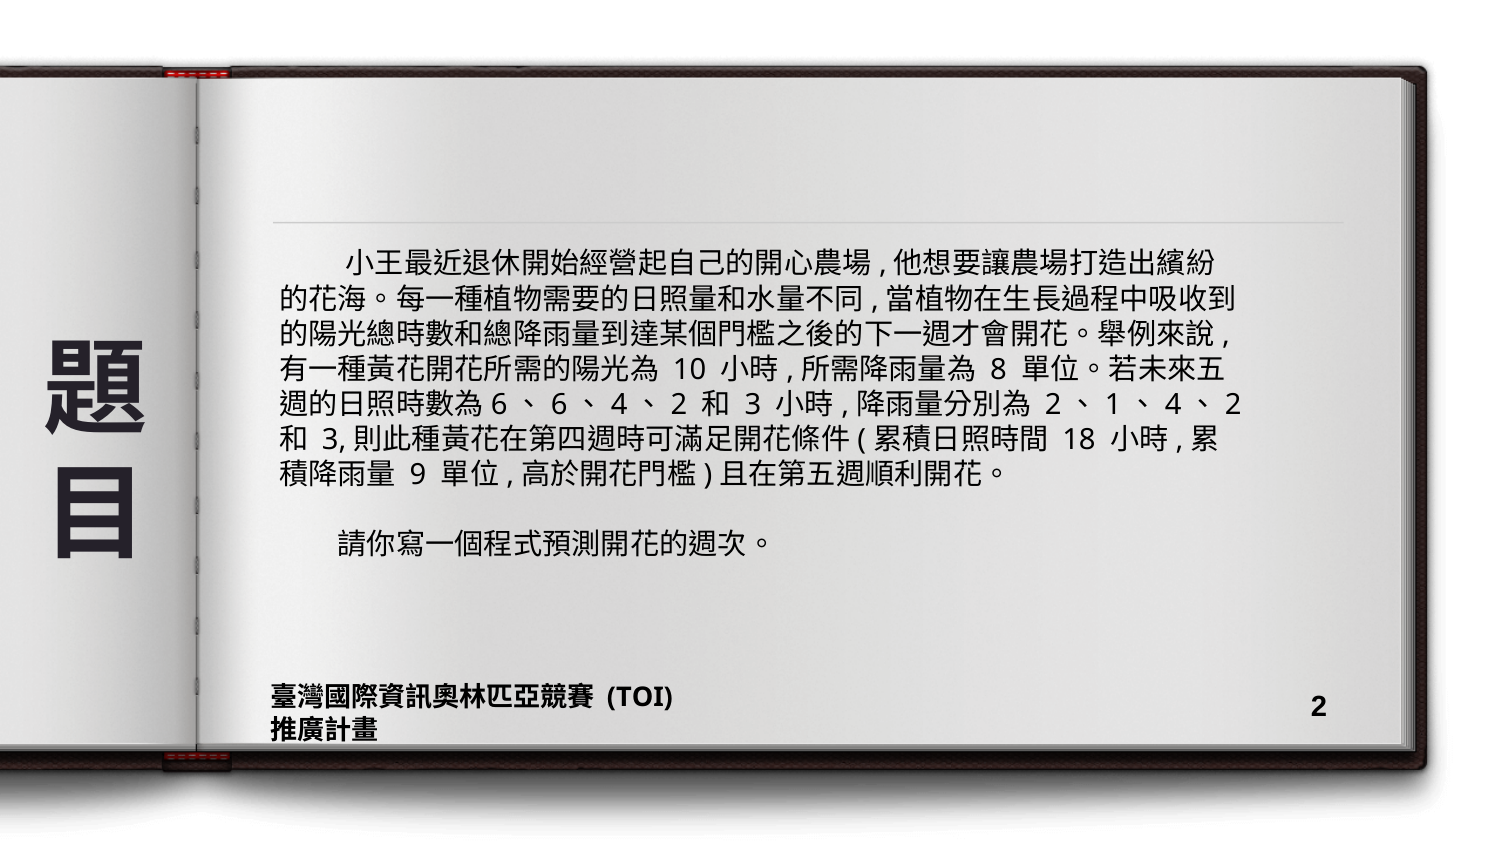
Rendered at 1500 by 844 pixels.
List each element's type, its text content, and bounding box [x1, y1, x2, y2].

text_box [1295, 672, 1386, 737]
text_box 小王最近退休開始經營起自己的開心農場,他想要讓農場打造出繽紛的花海。每一種植物需要的日照量和水量不同,當植物在生長過程中吸收到的陽光總時數和總降雨量到達某個門檻之後的下一週才會開花。舉例來說,有一種黃花開花所需的陽光為 10 小時,所需降雨量為 8 單位。若未來五週的日照時數為6、6、4、2 和 3 小時,降雨量分別為 2、1、4、2 和 3,則此種黃花在第四週時可滿足開花條件(累積日照時間 18 小時,累積降雨量 9 單位,高於開花門檻)且在第五週順利開花。 請你寫一個程式預測開花的週次。 [264, 233, 1260, 672]
text_box 題 目 [28, 306, 210, 552]
